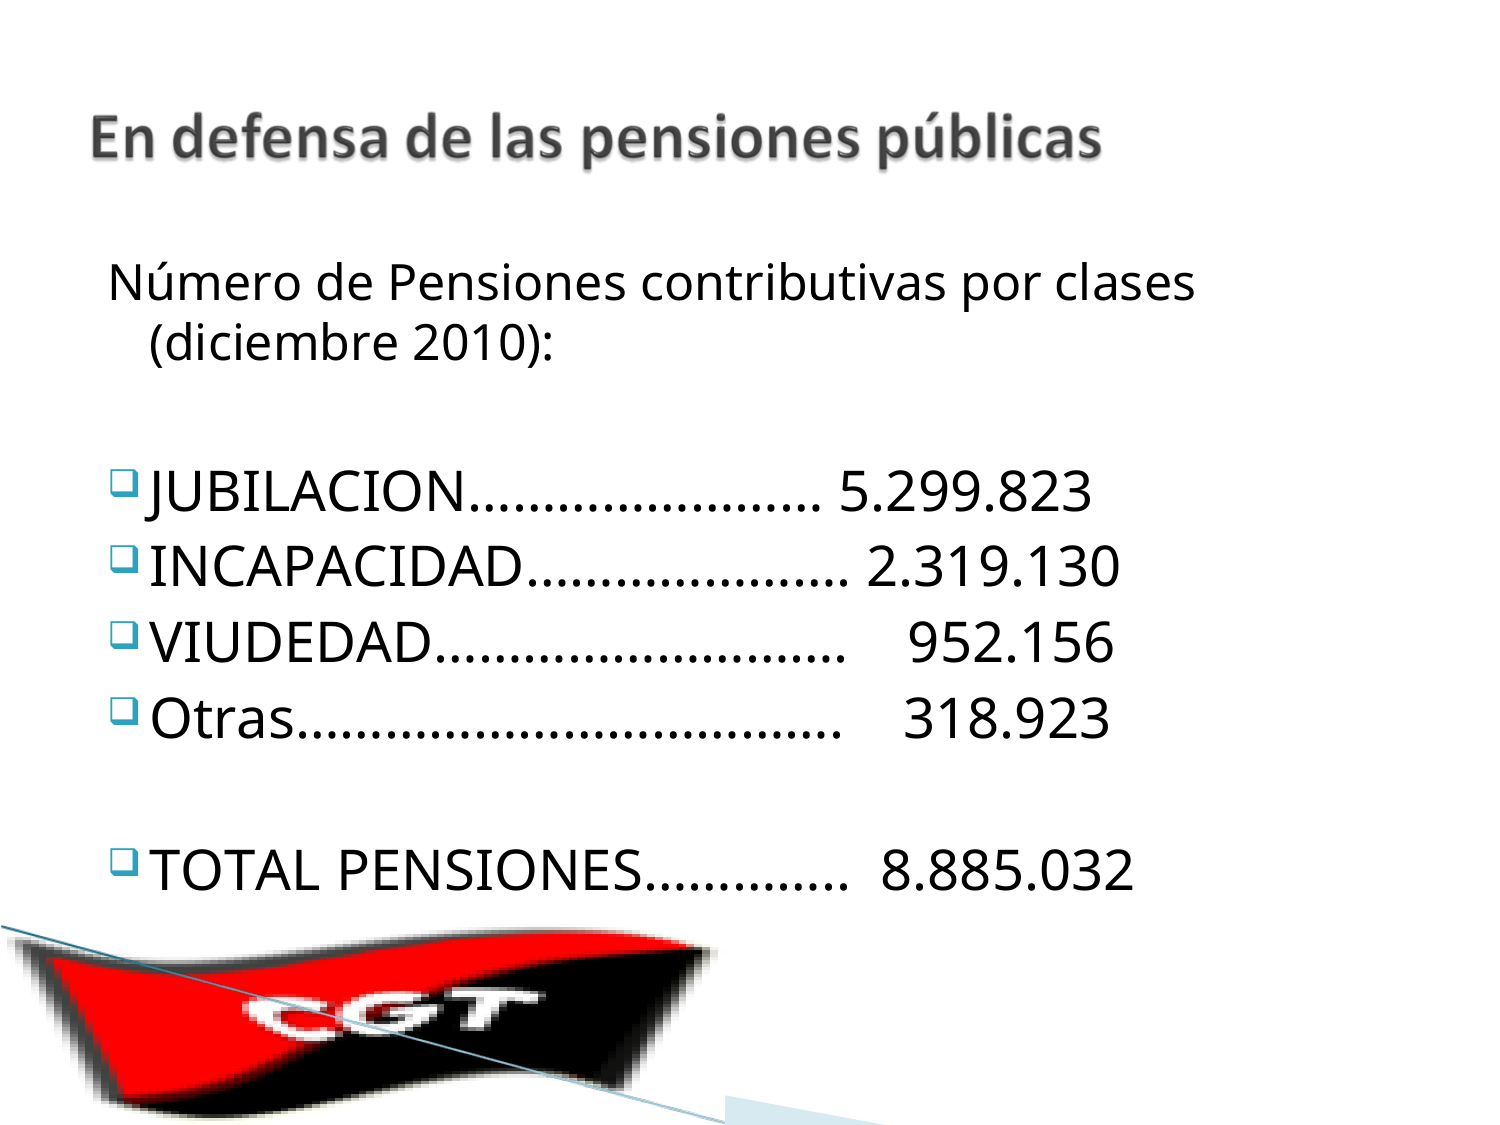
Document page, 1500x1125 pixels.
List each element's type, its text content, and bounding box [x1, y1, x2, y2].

picture [43, 43, 1427, 235]
text_box Número de Pensiones contributivas por clases (diciembre 2010): JUBILACION…………………… 5.299.823 INCAPACIDAD…………………. 2.319.130 VIUDEDAD………………………. 952.156 Otras………………………………. 318.923 TOTAL PENSIONES………….. 8.885.032 [75, 242, 1426, 1061]
picture [0, 924, 726, 1125]
